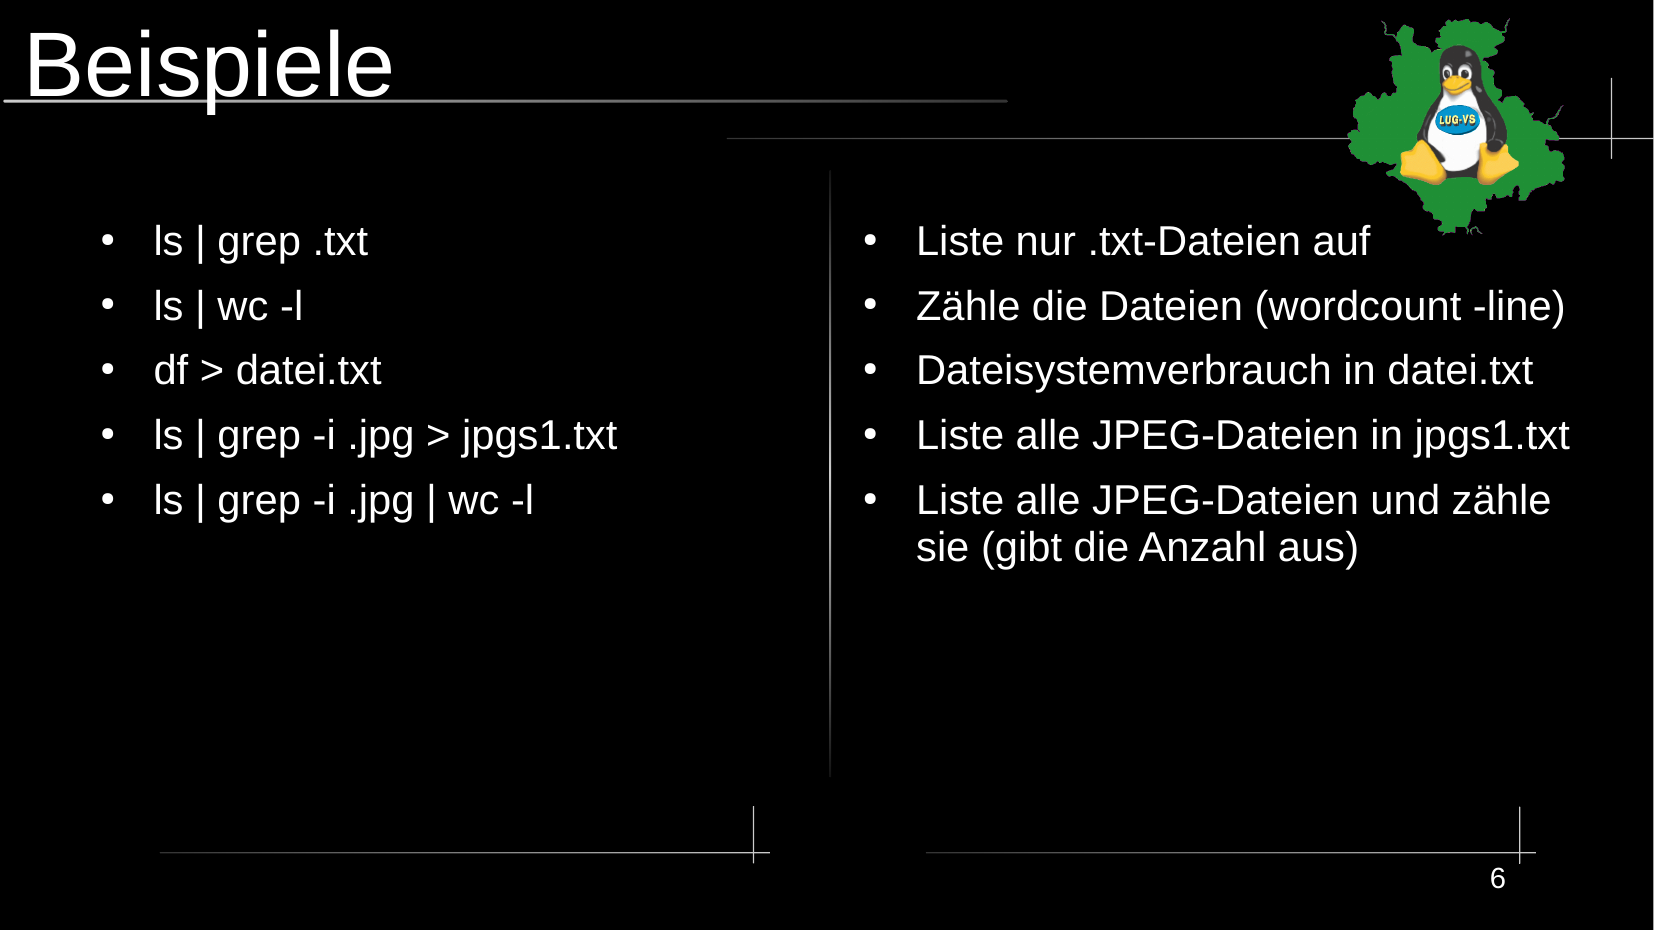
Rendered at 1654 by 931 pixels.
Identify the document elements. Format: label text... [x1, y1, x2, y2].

title Beispiele [23, 11, 1589, 119]
list Liste nur .txt-Dateien auf Zähle die Dateien (wordcount -line) Dateisystemverbrauch in datei.txt Liste alle JPEG-Dateien in jpgs1.txt Liste alle JPEG-Dateien und zähle sie (gibt die Anzahl aus) [845, 217, 1572, 758]
picture [1341, 12, 1572, 237]
list ls | grep .txt ls | wc -l df > datei.txt ls | grep -i .jpg > jpgs1.txt ls | grep -i .jpg | wc -l [82, 217, 809, 758]
